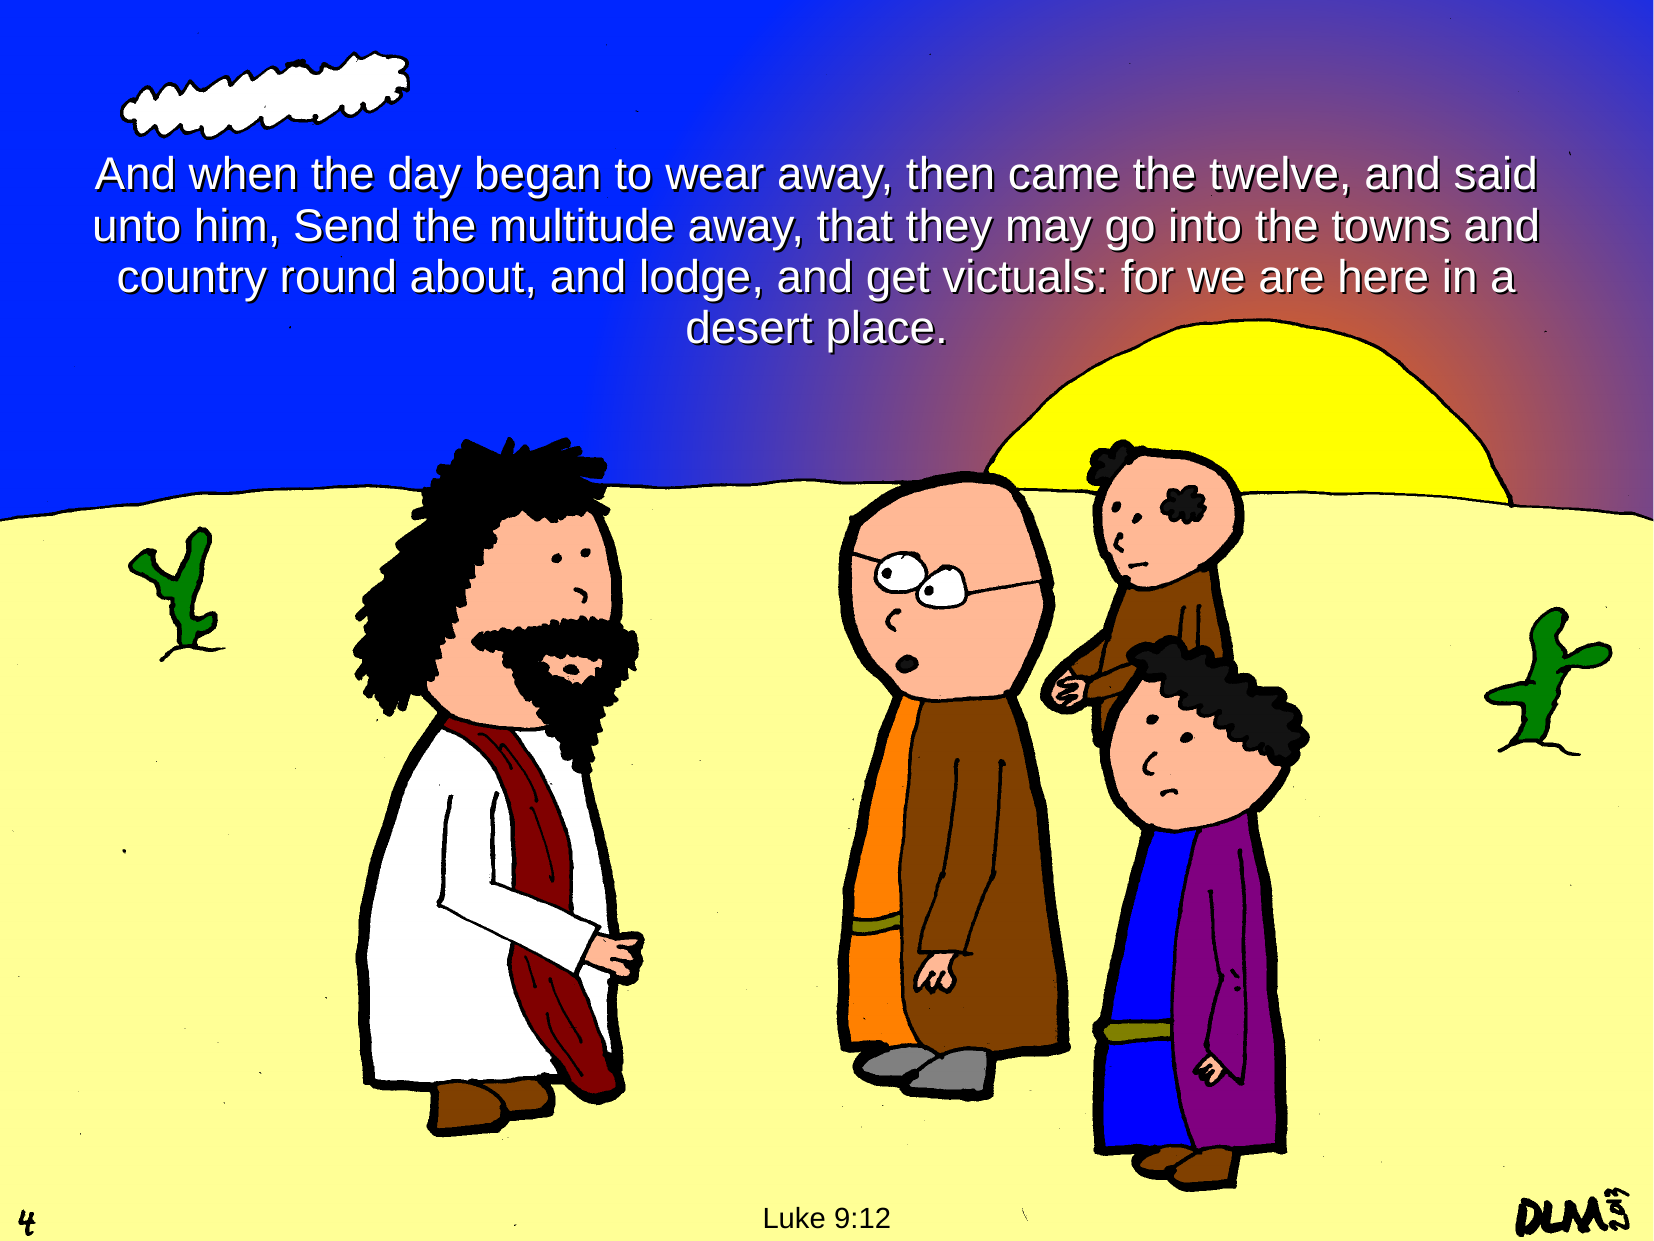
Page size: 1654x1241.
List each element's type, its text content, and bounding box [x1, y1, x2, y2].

text_box Luke 9:12 [684, 1161, 970, 1241]
picture [0, 0, 1654, 1241]
text_box And when the day began to wear away, then came the twelve, and said unto him, Send the multitude away, that they may go into the towns and country round about, and lodge, and get victuals: for we are here in a desert place. [37, 141, 1597, 361]
